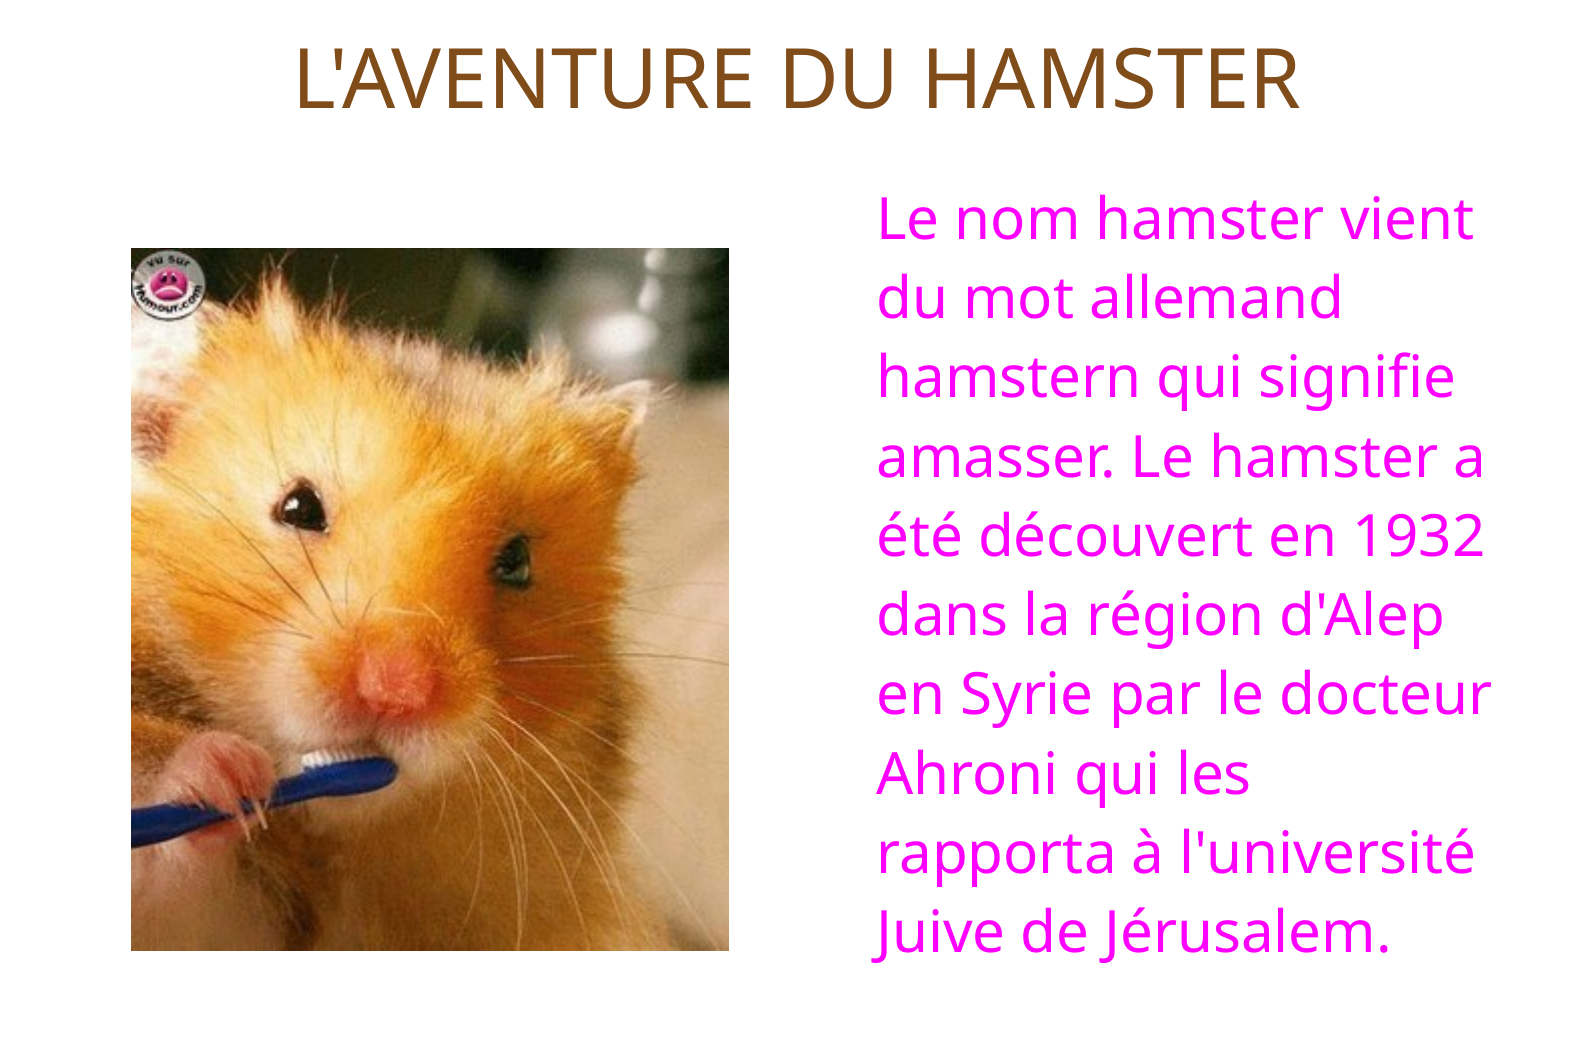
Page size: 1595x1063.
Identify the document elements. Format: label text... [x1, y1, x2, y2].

picture [131, 248, 729, 951]
list Le nom hamster vient du mot allemand hamstern qui signifie amasser. Le hamster a été découvert en 1932 dans la région d'Alep en Syrie par le docteur Ahroni qui les rapporta à l'université Juive de Jérusalem. [805, 177, 1506, 975]
title L'AVENTURE DU HAMSTER [79, 17, 1515, 237]
